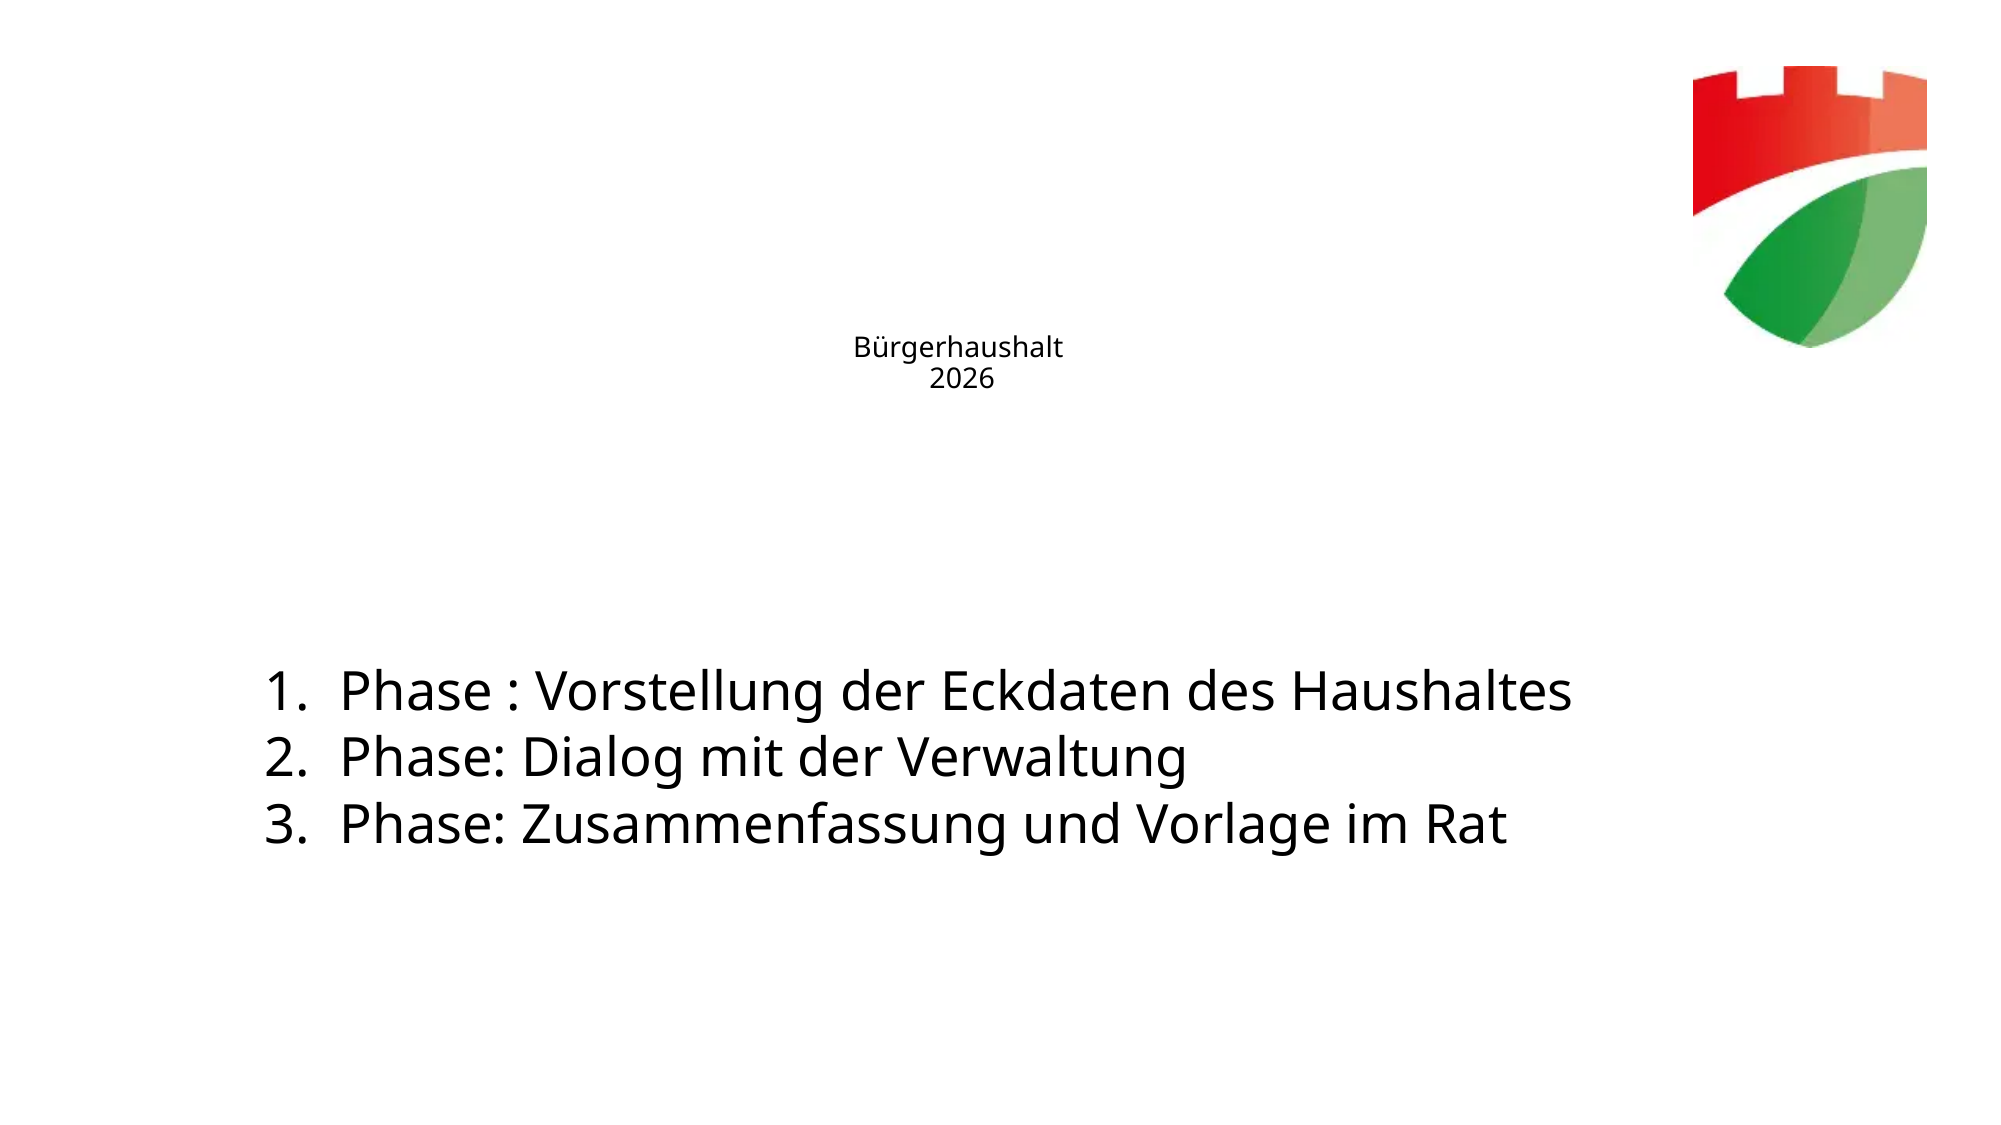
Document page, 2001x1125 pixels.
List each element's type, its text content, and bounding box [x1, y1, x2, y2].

subtitle Phase : Vorstellung der Eckdaten des Haushaltes Phase: Dialog mit der Verwaltung Phase: Zusammenfassung und Vorlage im Rat [249, 590, 1750, 863]
title Bürgerhaushalt 2026 [212, 45, 1713, 437]
picture [1693, 66, 1927, 348]
